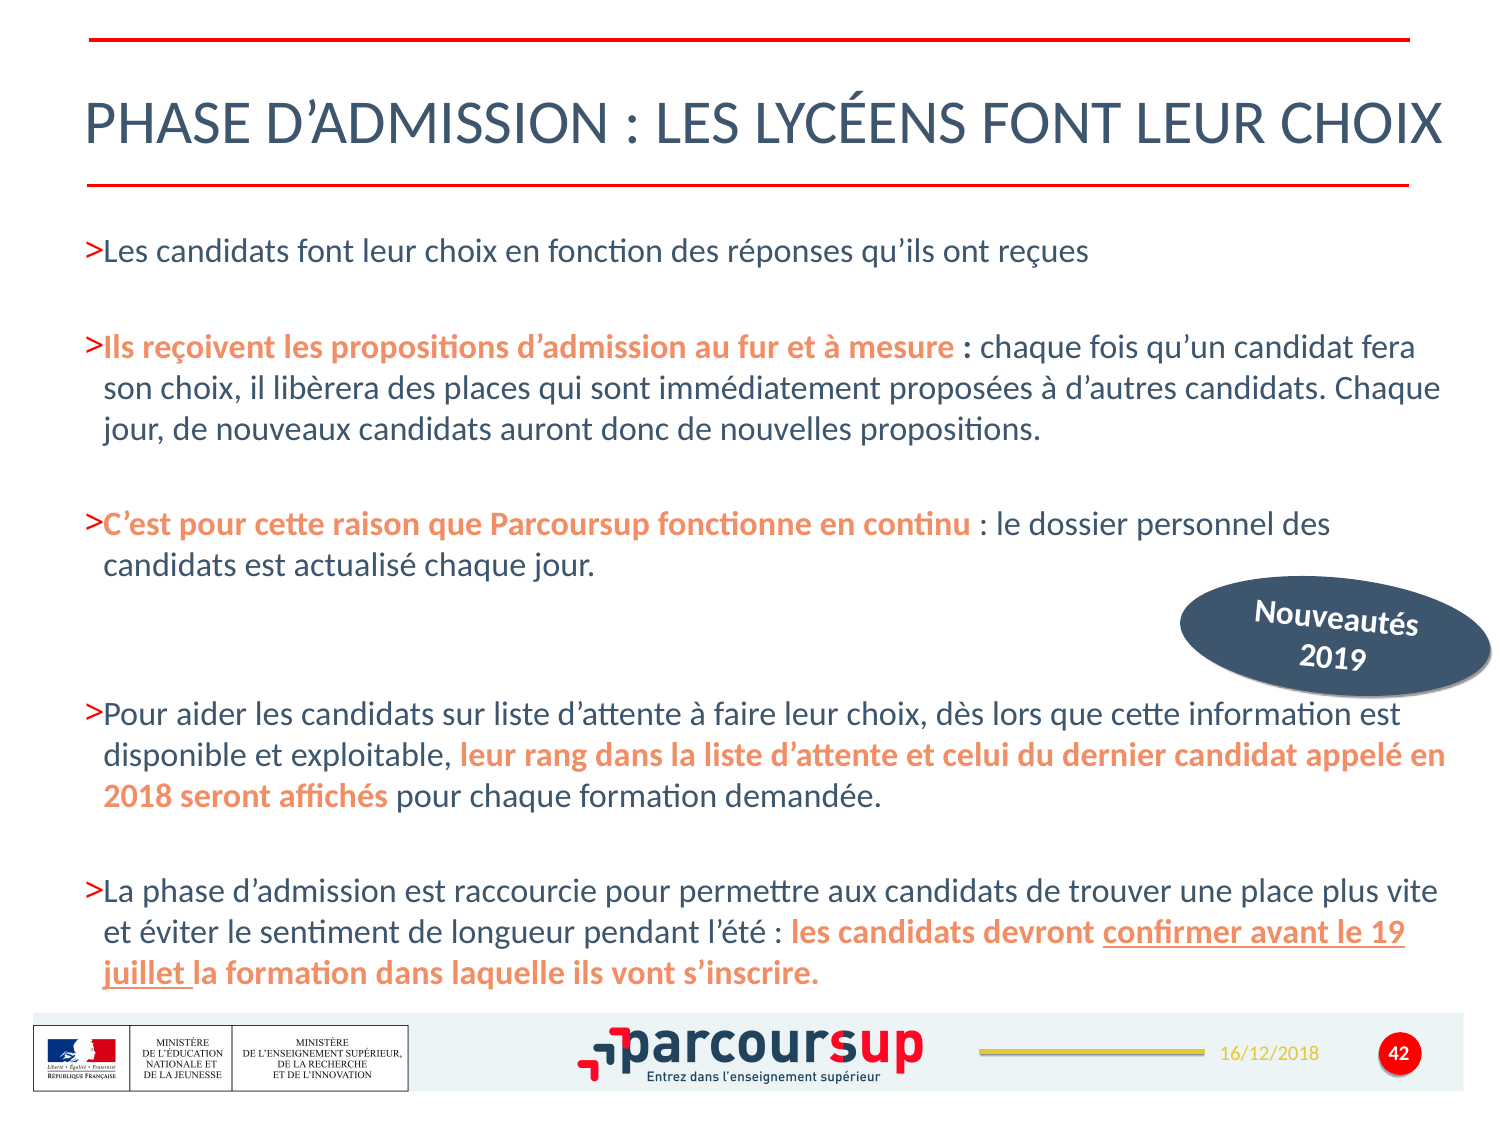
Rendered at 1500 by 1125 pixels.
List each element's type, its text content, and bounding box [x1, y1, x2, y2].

title Phase d’admission : les lycéens font leur choix [69, 12, 1470, 224]
slide_number <numéro> [1368, 1031, 1430, 1074]
list Les candidats font leur choix en fonction des réponses qu’ils ont reçues Ils reçoivent les propositions d’admission au fur et à mesure : chaque fois qu’un candidat fera son choix, il libèrera des places qui sont immédiatement proposées à d’autres candidats. Chaque jour, de nouveaux candidats auront donc de nouvelles propositions. C’est pour cette raison que Parcoursup fonctionne en continu : le dossier personnel des candidats est actualisé chaque jour. Pour aider les candidats sur liste d’attente à faire leur choix, dès lors que cette information est disponible et exploitable, leur rang dans la liste d’attente et celui du dernier candidat appelé en 2018 seront affichés pour chaque formation demandée. La phase d’admission est raccourcie pour permettre aux candidats de trouver une place plus vite et éviter le sentiment de longueur pendant l’été : les candidats devront confirmer avant le 19 juillet la formation dans laquelle ils vont s’inscrire. [69, 194, 1464, 1011]
picture [0, 0, 1499, 1124]
text_box Nouveautés 2019 [1180, 575, 1491, 696]
